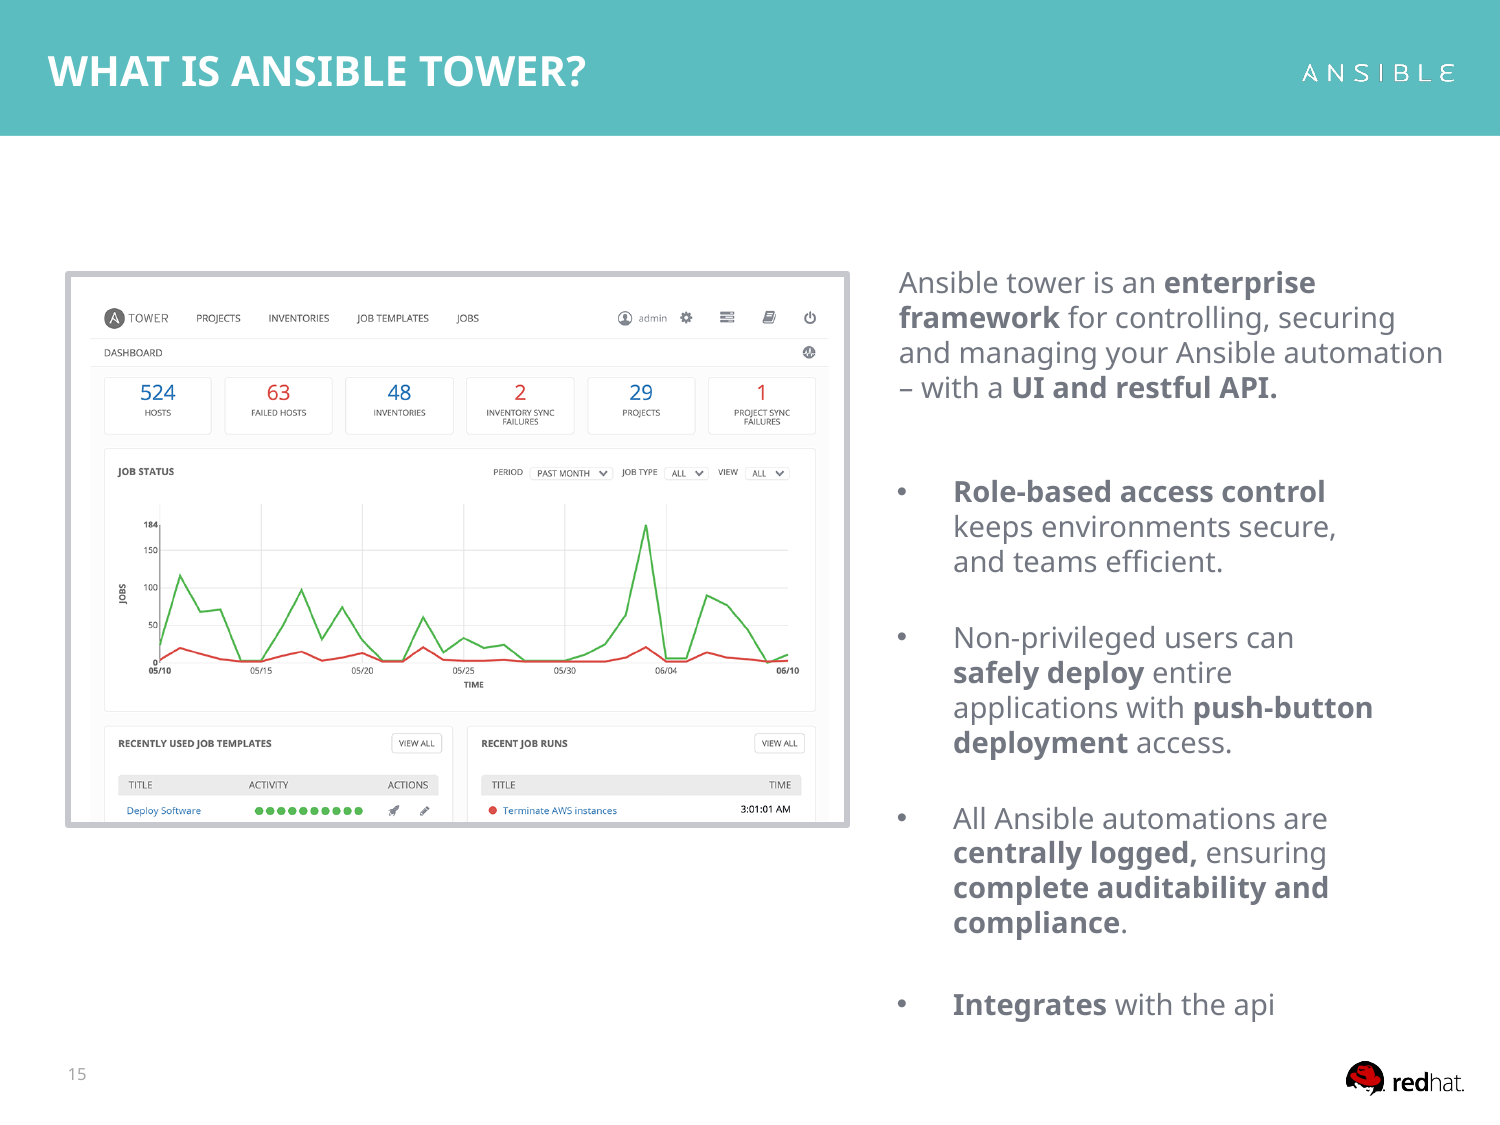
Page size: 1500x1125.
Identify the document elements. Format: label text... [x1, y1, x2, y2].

list WHAT IS ANSIBLE TOWER? [47, 45, 936, 104]
text_box Ansible tower is an enterprise framework for controlling, securing and managing your Ansible automation – with a UI and restful API. [883, 217, 1482, 468]
text_box Role-based access control keeps environments secure, and teams efficient. Non-privileged users can safely deploy entire applications with push-button deployment access. All Ansible automations are centrally logged, ensuring complete auditability and compliance. Integrates with the api [881, 466, 1399, 1027]
picture [0, 0, 1500, 1125]
